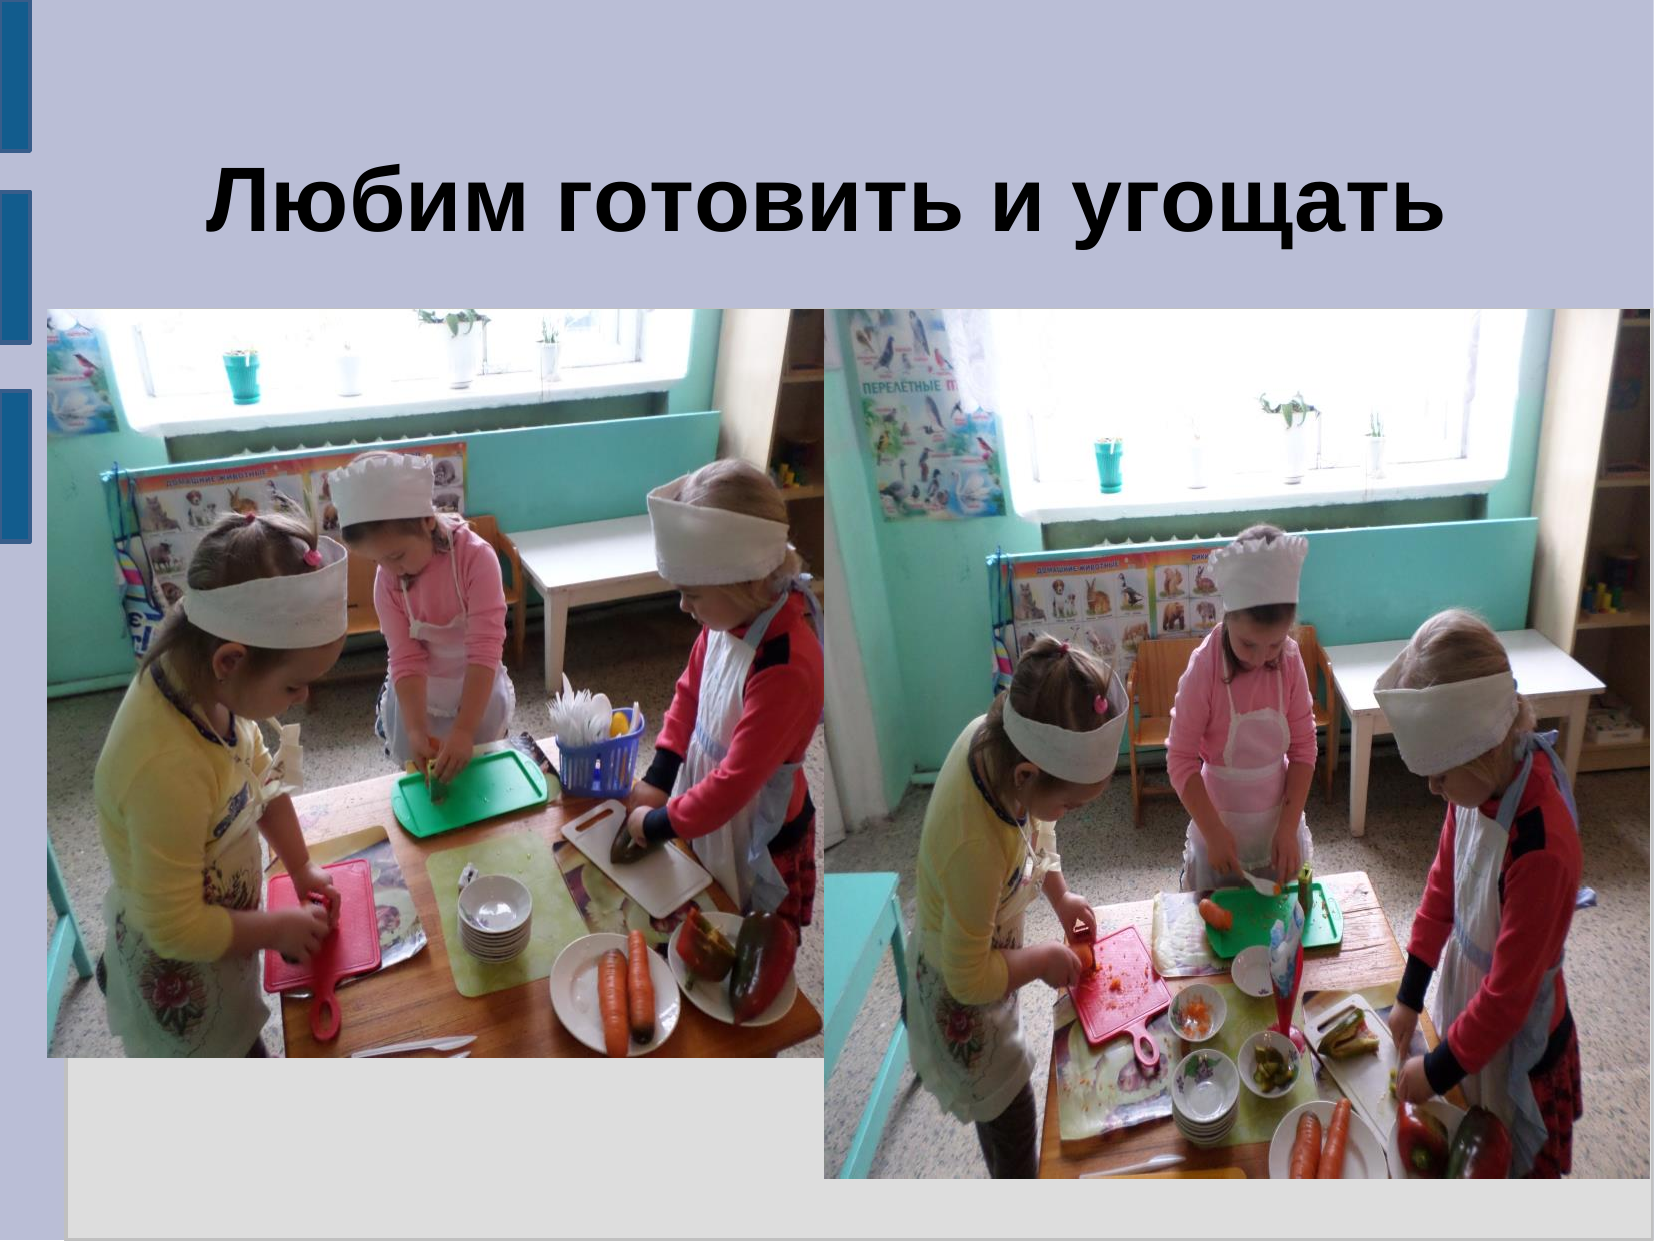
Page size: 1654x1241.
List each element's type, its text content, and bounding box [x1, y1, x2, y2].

title Любим готовить и угощать [121, 98, 1534, 291]
picture [47, 310, 1650, 1179]
